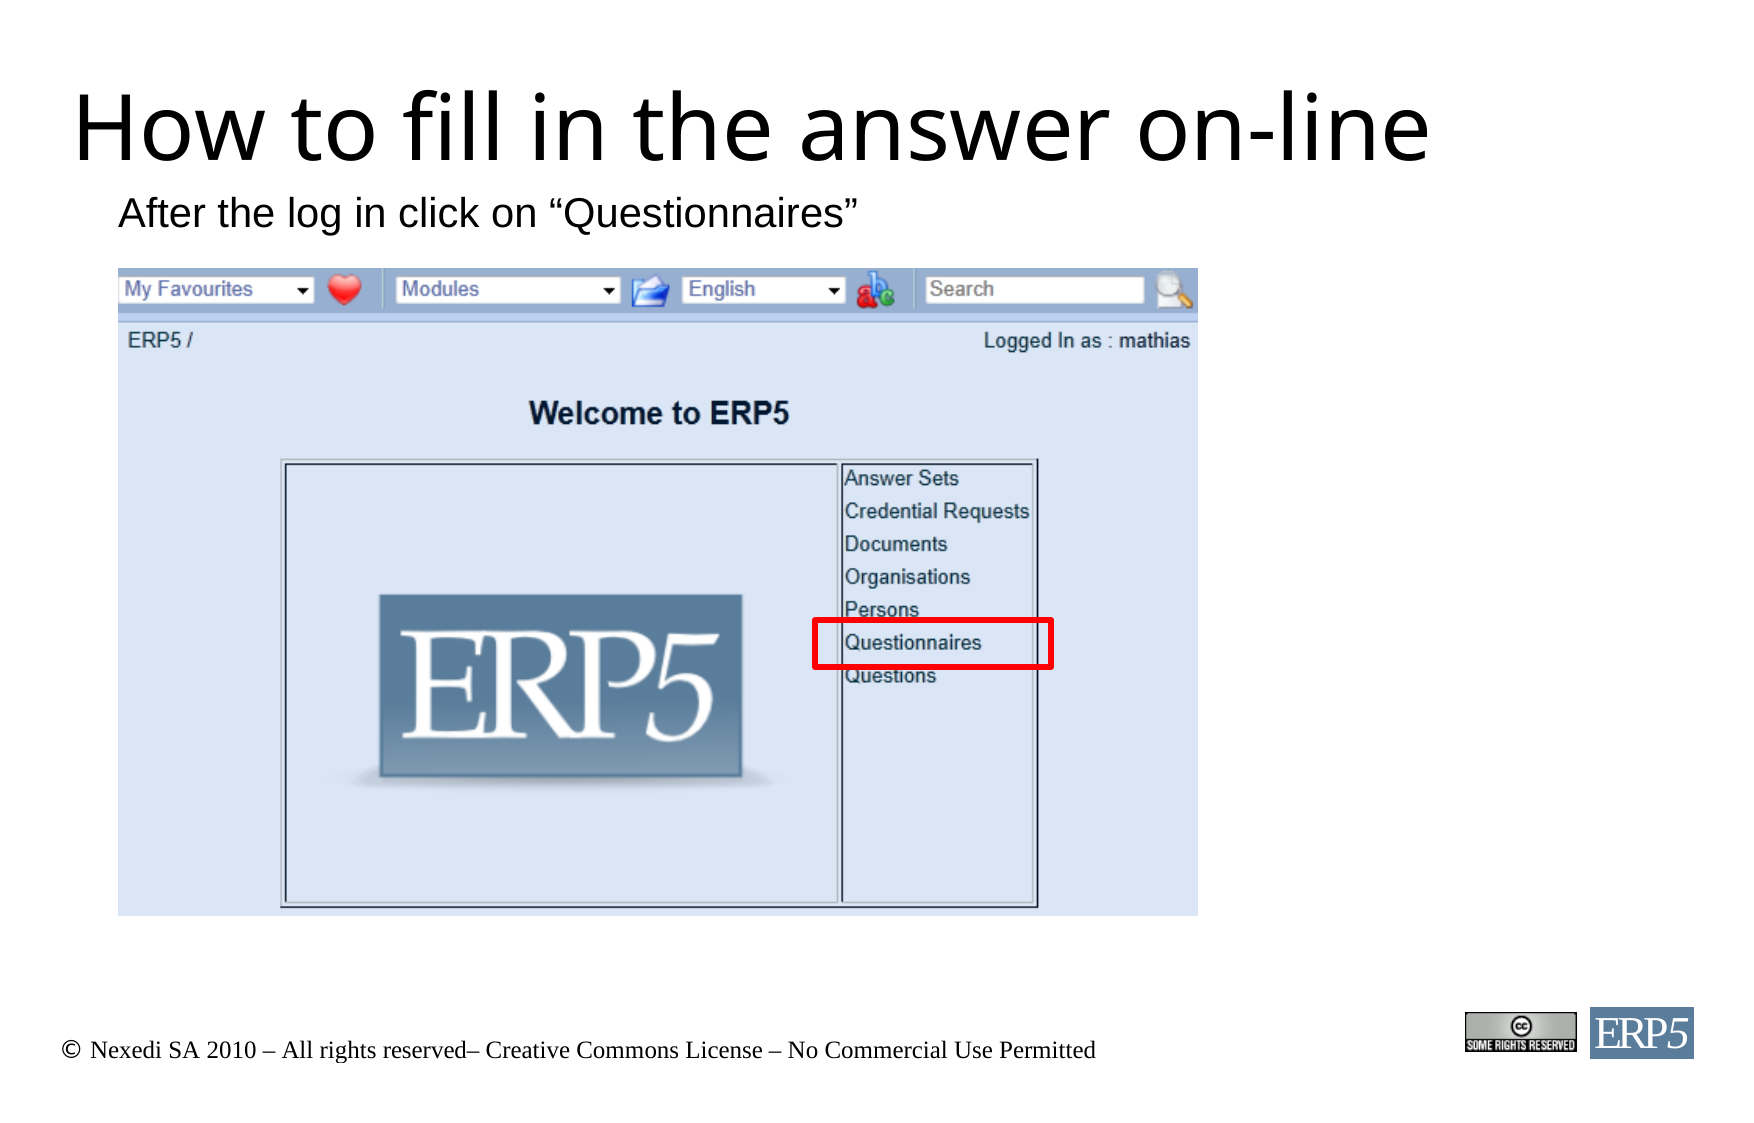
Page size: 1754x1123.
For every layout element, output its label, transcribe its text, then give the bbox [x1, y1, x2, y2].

text_box After the log in click on “Questionnaires” [118, 189, 1074, 237]
title How to fill in the answer on-line [71, 63, 1707, 187]
picture [1465, 1012, 1577, 1052]
picture [118, 268, 1198, 916]
